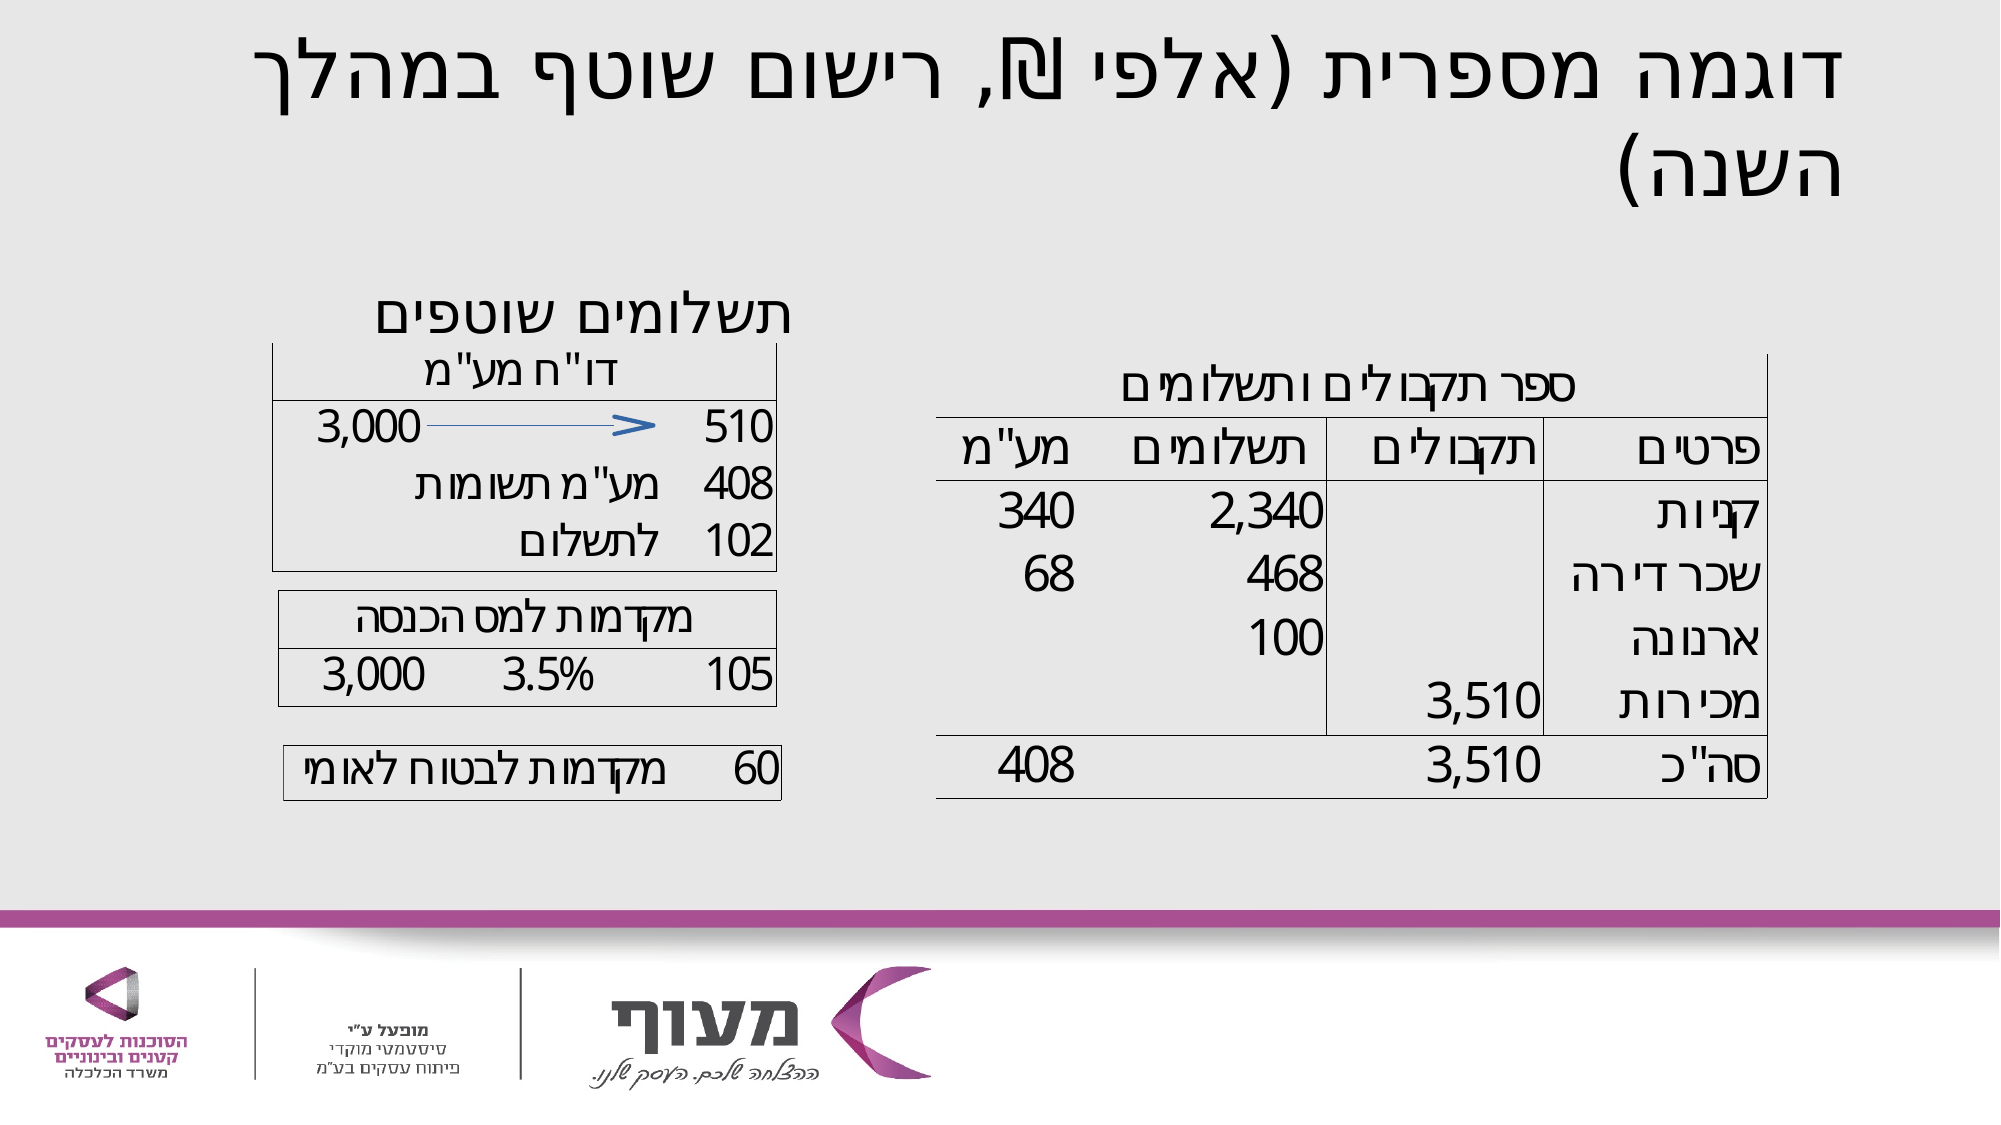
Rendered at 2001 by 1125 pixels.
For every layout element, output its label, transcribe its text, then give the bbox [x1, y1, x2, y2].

picture [0, 0, 2000, 1125]
title דוגמה מספרית (אלפי ₪, רישום שוטף במהלך השנה) [141, 25, 1862, 213]
text_box תשלומים שוטפים [271, 271, 897, 421]
